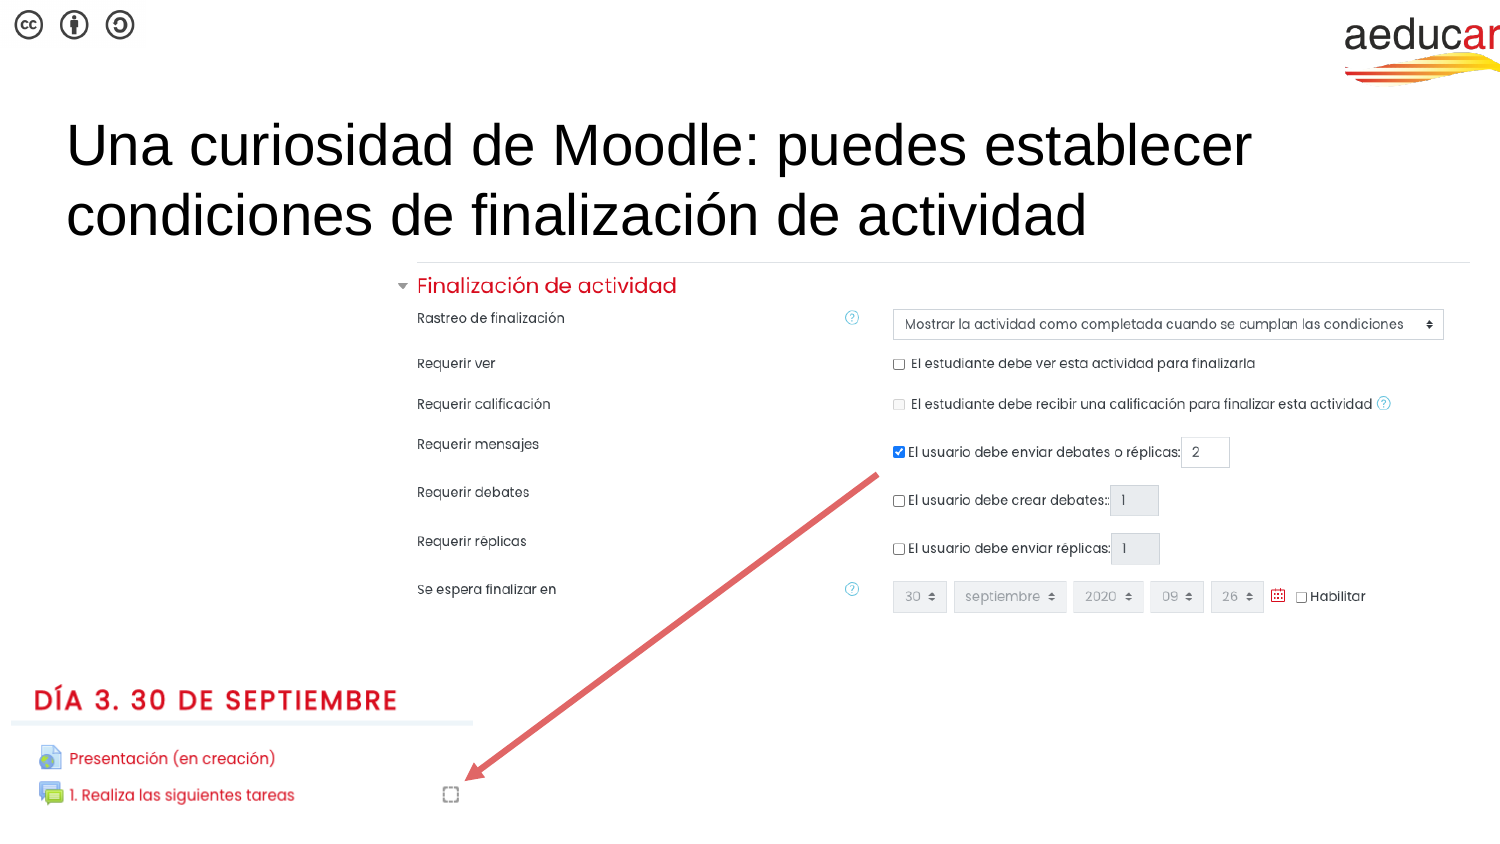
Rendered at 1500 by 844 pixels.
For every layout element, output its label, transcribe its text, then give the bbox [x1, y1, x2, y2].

picture [0, 0, 146, 48]
picture [11, 676, 473, 830]
picture [1344, 0, 1500, 104]
title Una curiosidad de Moodle: puedes establecer condiciones de finalización de actividad [51, 92, 1449, 256]
picture [385, 261, 1470, 628]
